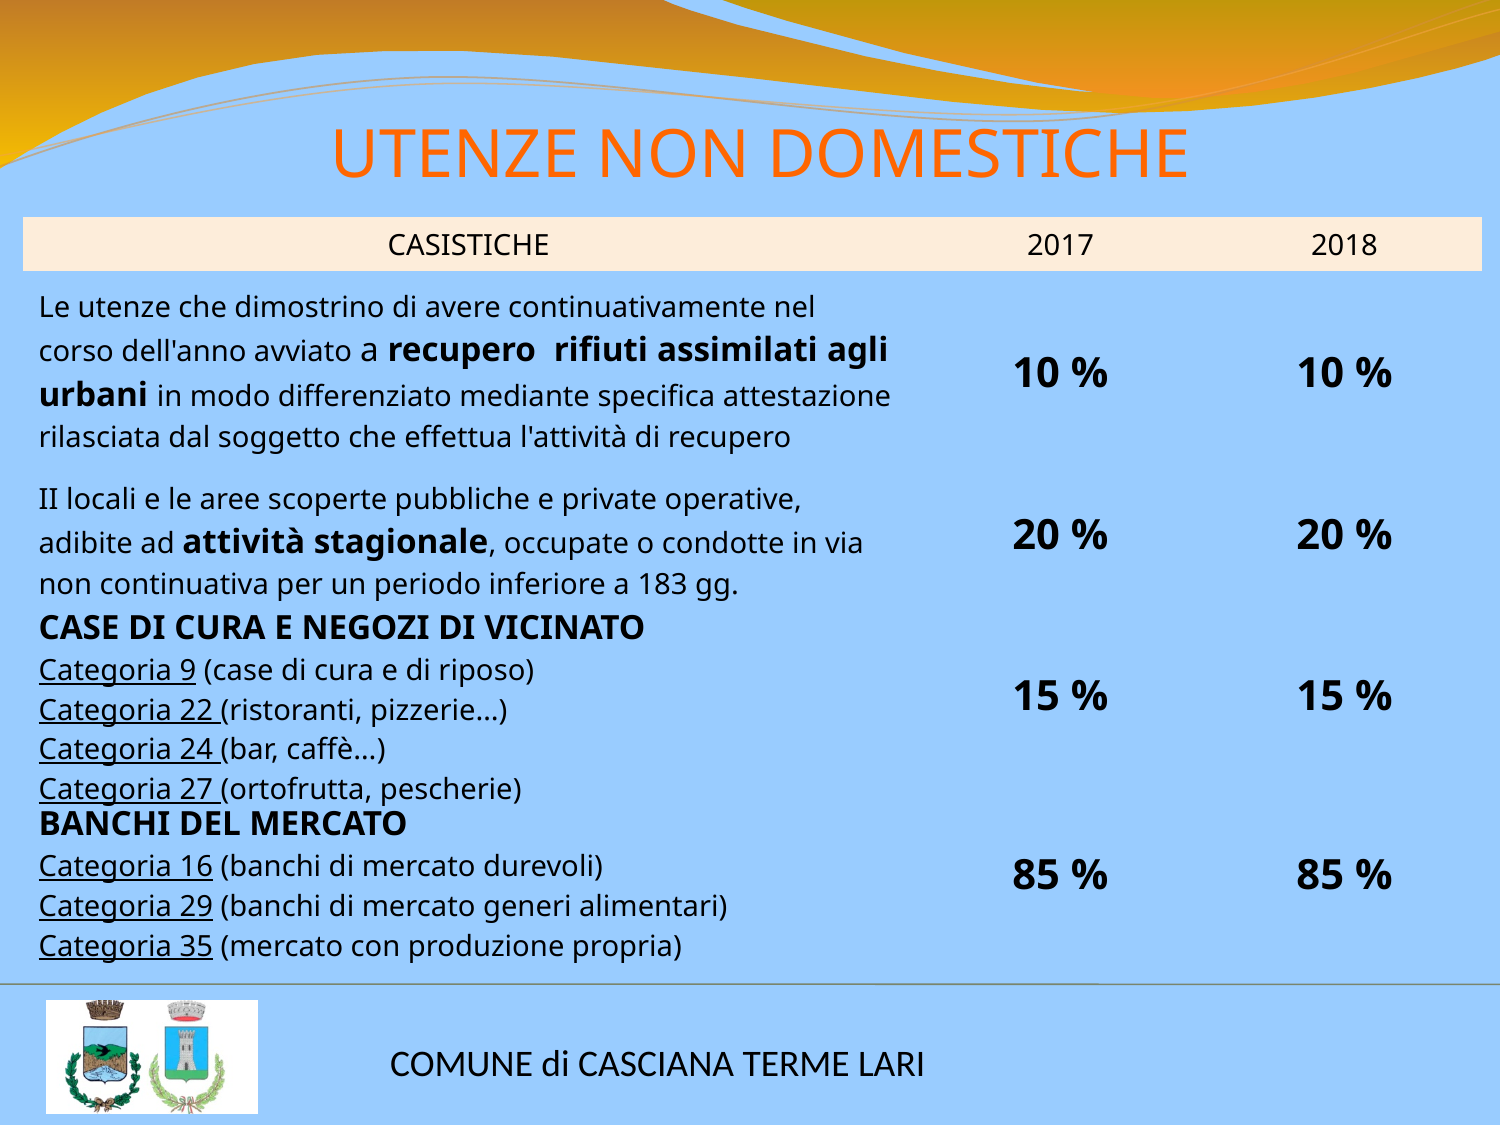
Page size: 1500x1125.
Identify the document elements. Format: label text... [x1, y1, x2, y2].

table_cell Le utenze che dimostrino di avere continuativamente nel corso dell'anno avviato a recupero rifiuti assimilati agli urbani in modo differenziato mediante specifica attestazione rilasciata dal soggetto che effettua l'attività di recupero [23, 271, 914, 471]
table_header CASISTICHE [23, 217, 914, 271]
table_cell 15 % [914, 596, 1207, 793]
table_cell 10 % [1207, 271, 1482, 471]
table_cell 15 % [1207, 596, 1482, 793]
table_header 2018 [1207, 217, 1482, 271]
table_cell 85 % [1207, 793, 1482, 954]
table_cell CASE DI CURA E NEGOZI DI VICINATO Categoria 9 (case di cura e di riposo) Categoria 22 (ristoranti, pizzerie…) Categoria 24 (bar, caffè…) Categoria 27 (ortofrutta, pescherie) [23, 596, 914, 793]
table_cell 85 % [914, 793, 1207, 954]
table_cell II locali e le aree scoperte pubbliche e private operative, adibite ad attività stagionale, occupate o condotte in via non continuativa per un periodo inferiore a 183 gg. [23, 471, 914, 596]
table_cell 20 % [1207, 471, 1482, 596]
table_cell 20 % [914, 471, 1207, 596]
table_cell BANCHI DEL MERCATO Categoria 16 (banchi di mercato durevoli) Categoria 29 (banchi di mercato generi alimentari) Categoria 35 (mercato con produzione propria) [23, 793, 914, 954]
picture [46, 1000, 258, 1114]
text_box COMUNE di CASCIANA TERME LARI [374, 1031, 1500, 1092]
table_header 2017 [914, 217, 1207, 271]
text_box UTENZE NON DOMESTICHE [93, 103, 1429, 199]
table_cell 10 % [914, 271, 1207, 471]
